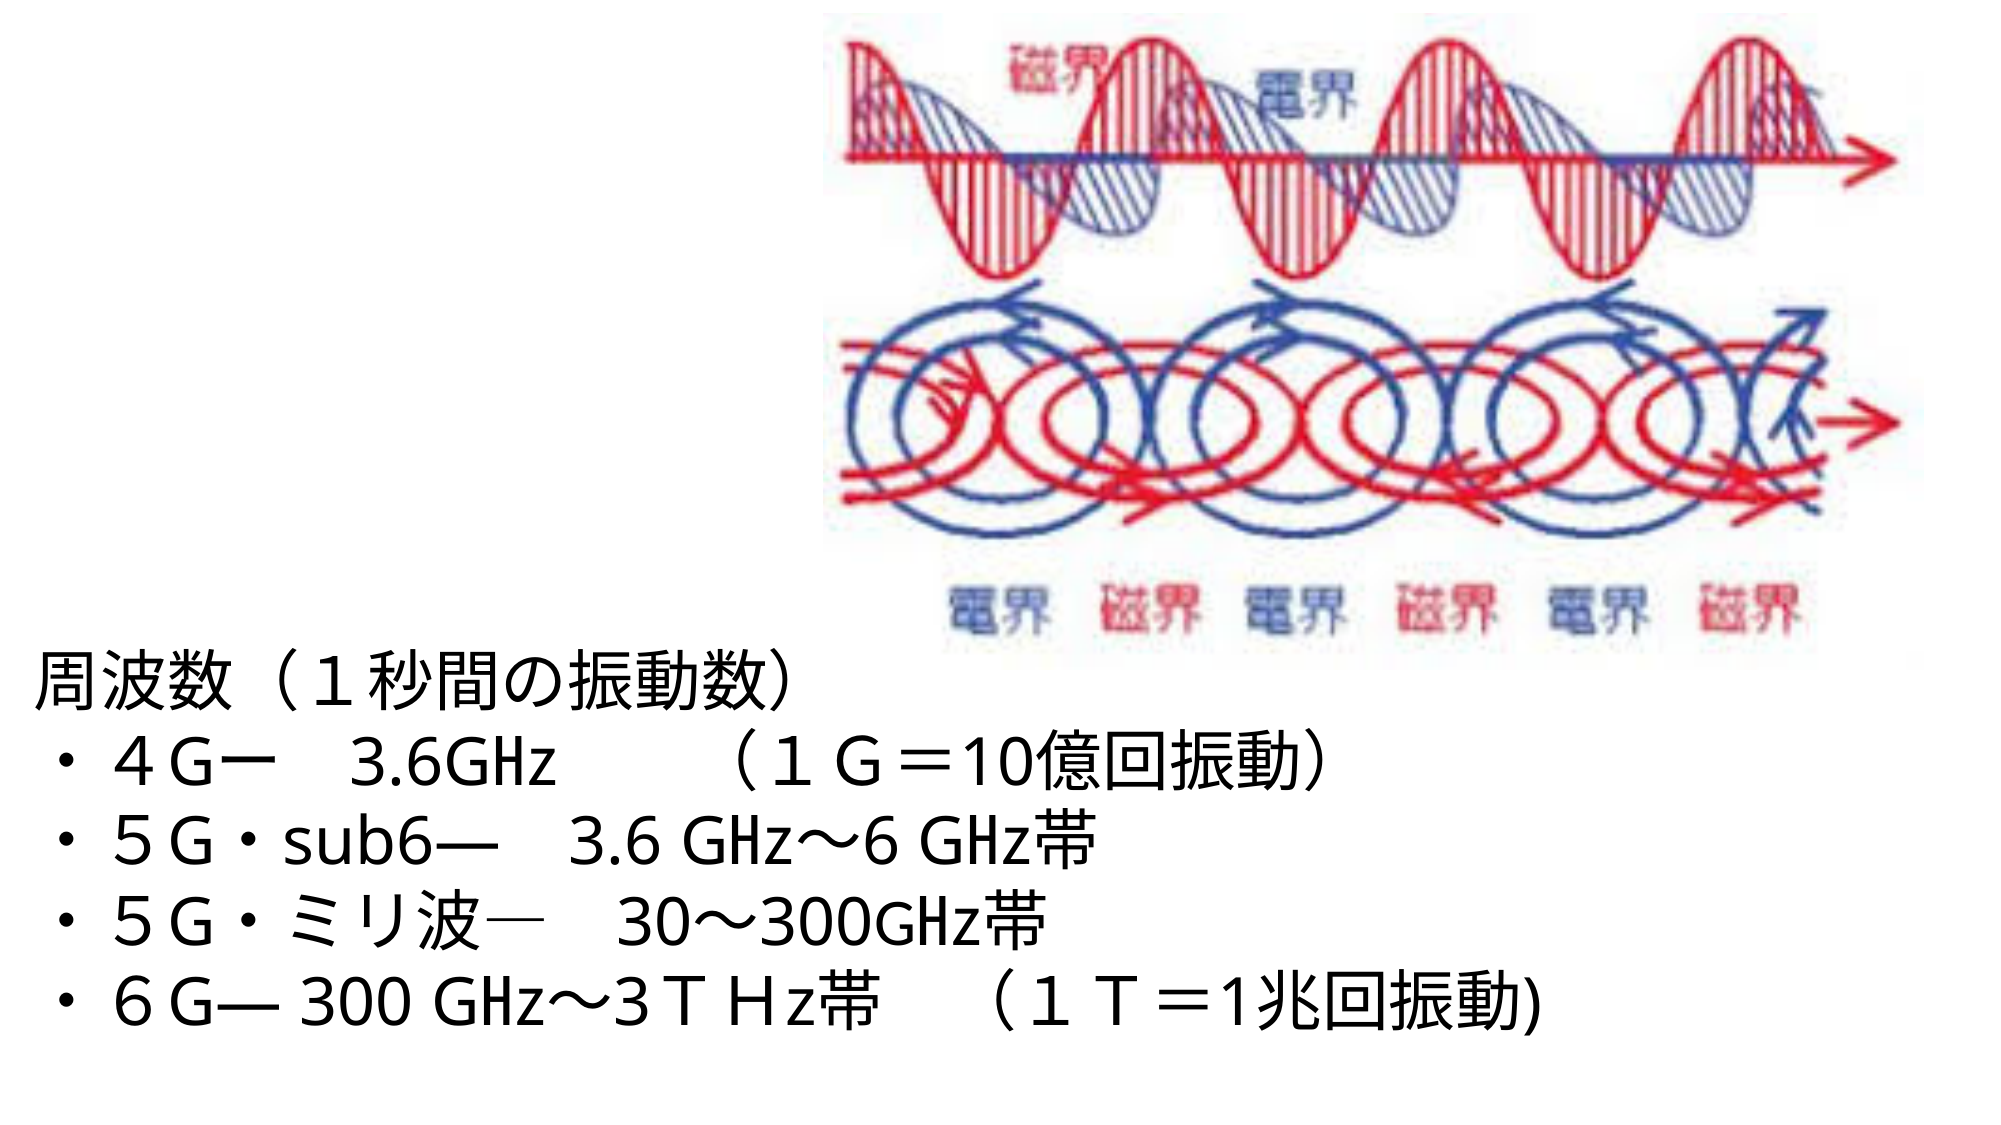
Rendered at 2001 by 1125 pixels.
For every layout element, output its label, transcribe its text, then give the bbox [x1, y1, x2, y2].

picture [823, 13, 1924, 670]
text_box 周波数（１秒間の振動数）​ ・４Gー 3.6G㎐ （１Ｇ＝10億回振動）​ ・５G・sub6― 3.6 G㎐～6 G㎐帯​ ・５G・ミリ波― 30～300G㎐帯​ ・６G― 300 G㎐～3ＴＨz帯 （１Ｔ＝1兆回振動)​ [18, 630, 1863, 1051]
